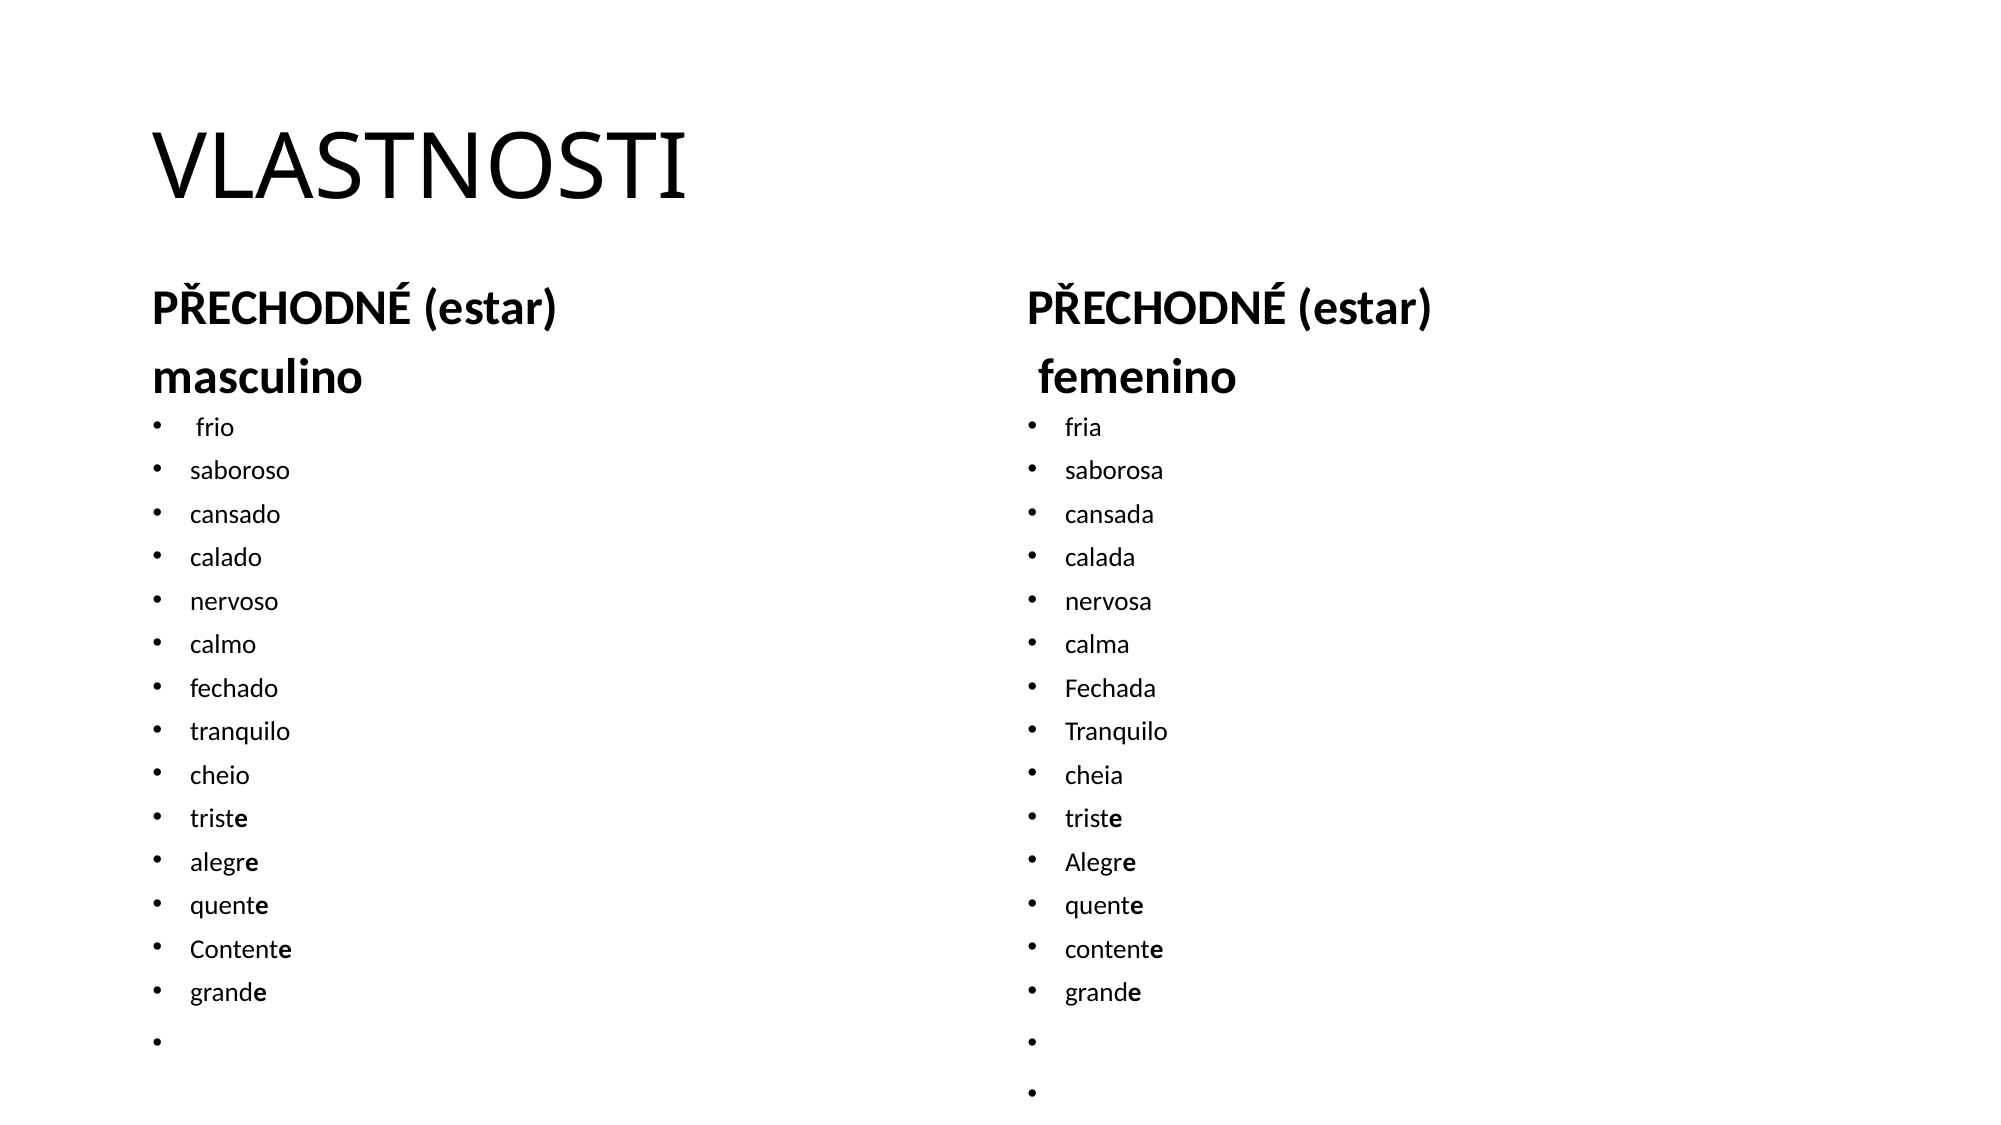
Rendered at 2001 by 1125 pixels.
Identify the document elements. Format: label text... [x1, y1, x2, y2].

list PŘECHODNÉ (estar) femenino [1012, 275, 1863, 410]
title VLASTNOSTI [137, 59, 1863, 278]
list fria saborosa cansada calada nervosa calma Fechada Tranquilo cheia triste Alegre quente contente grande [1012, 410, 1863, 1016]
list frio saboroso cansado calado nervoso calmo fechado tranquilo cheio triste alegre quente Contente grande [137, 410, 984, 1016]
list PŘECHODNÉ (estar) masculino [137, 275, 984, 410]
